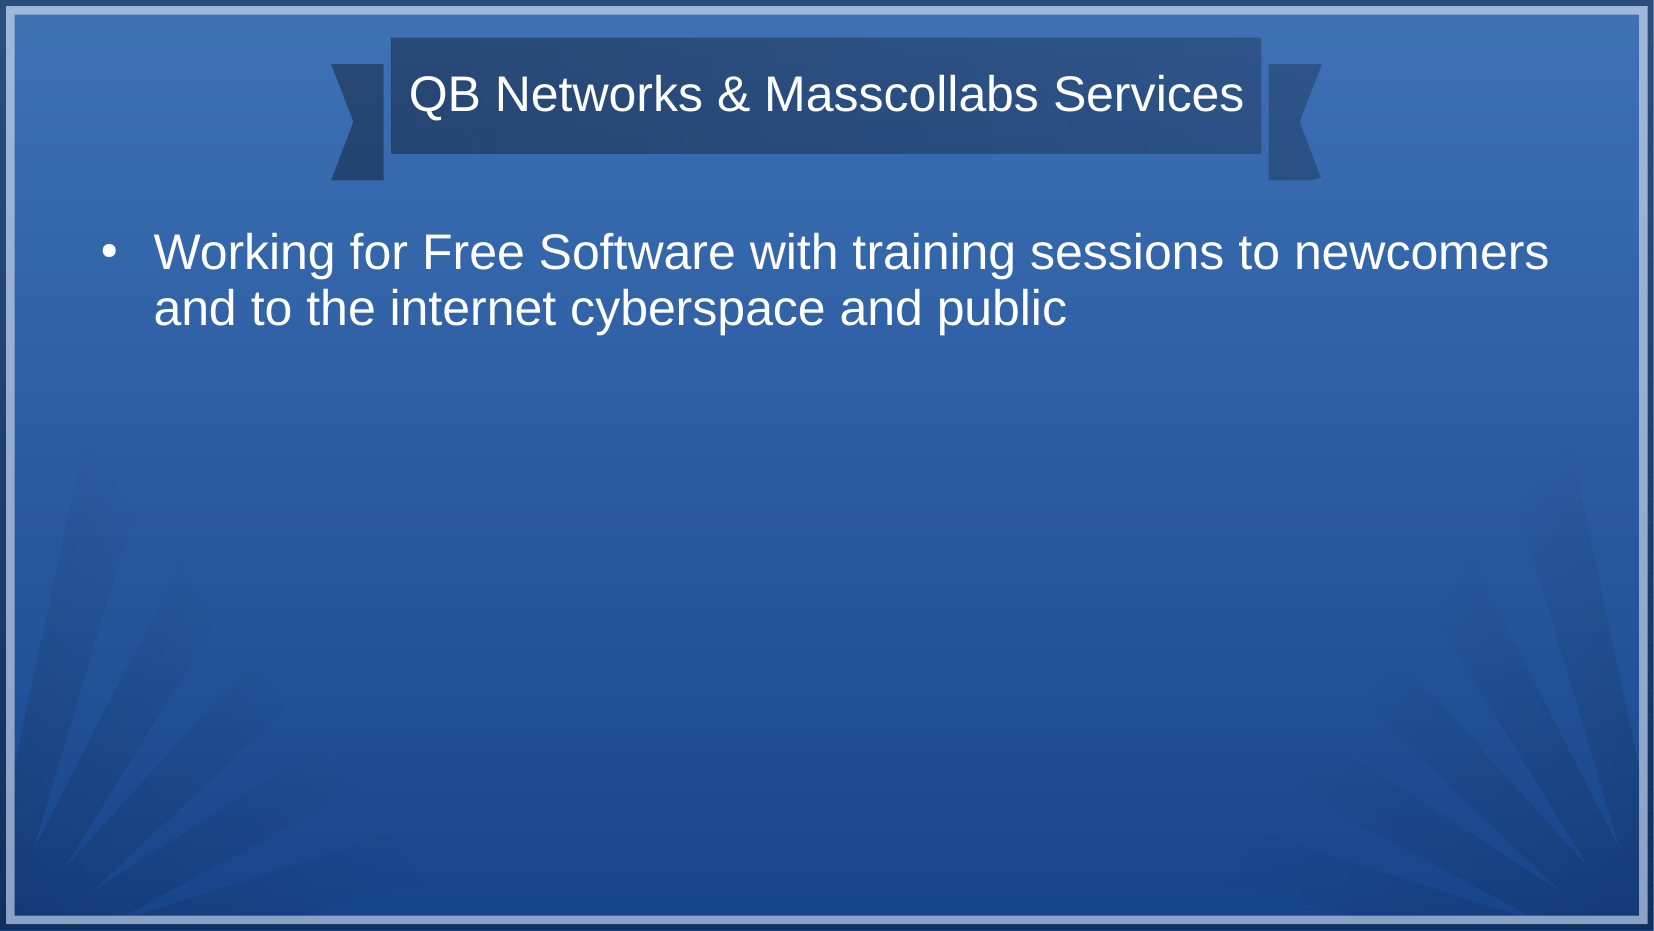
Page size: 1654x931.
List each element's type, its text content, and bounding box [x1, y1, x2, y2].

title QB Networks & Masscollabs Services [389, 35, 1264, 154]
list Working for Free Software with training sessions to newcomers and to the internet cyberspace and public [82, 224, 1571, 848]
